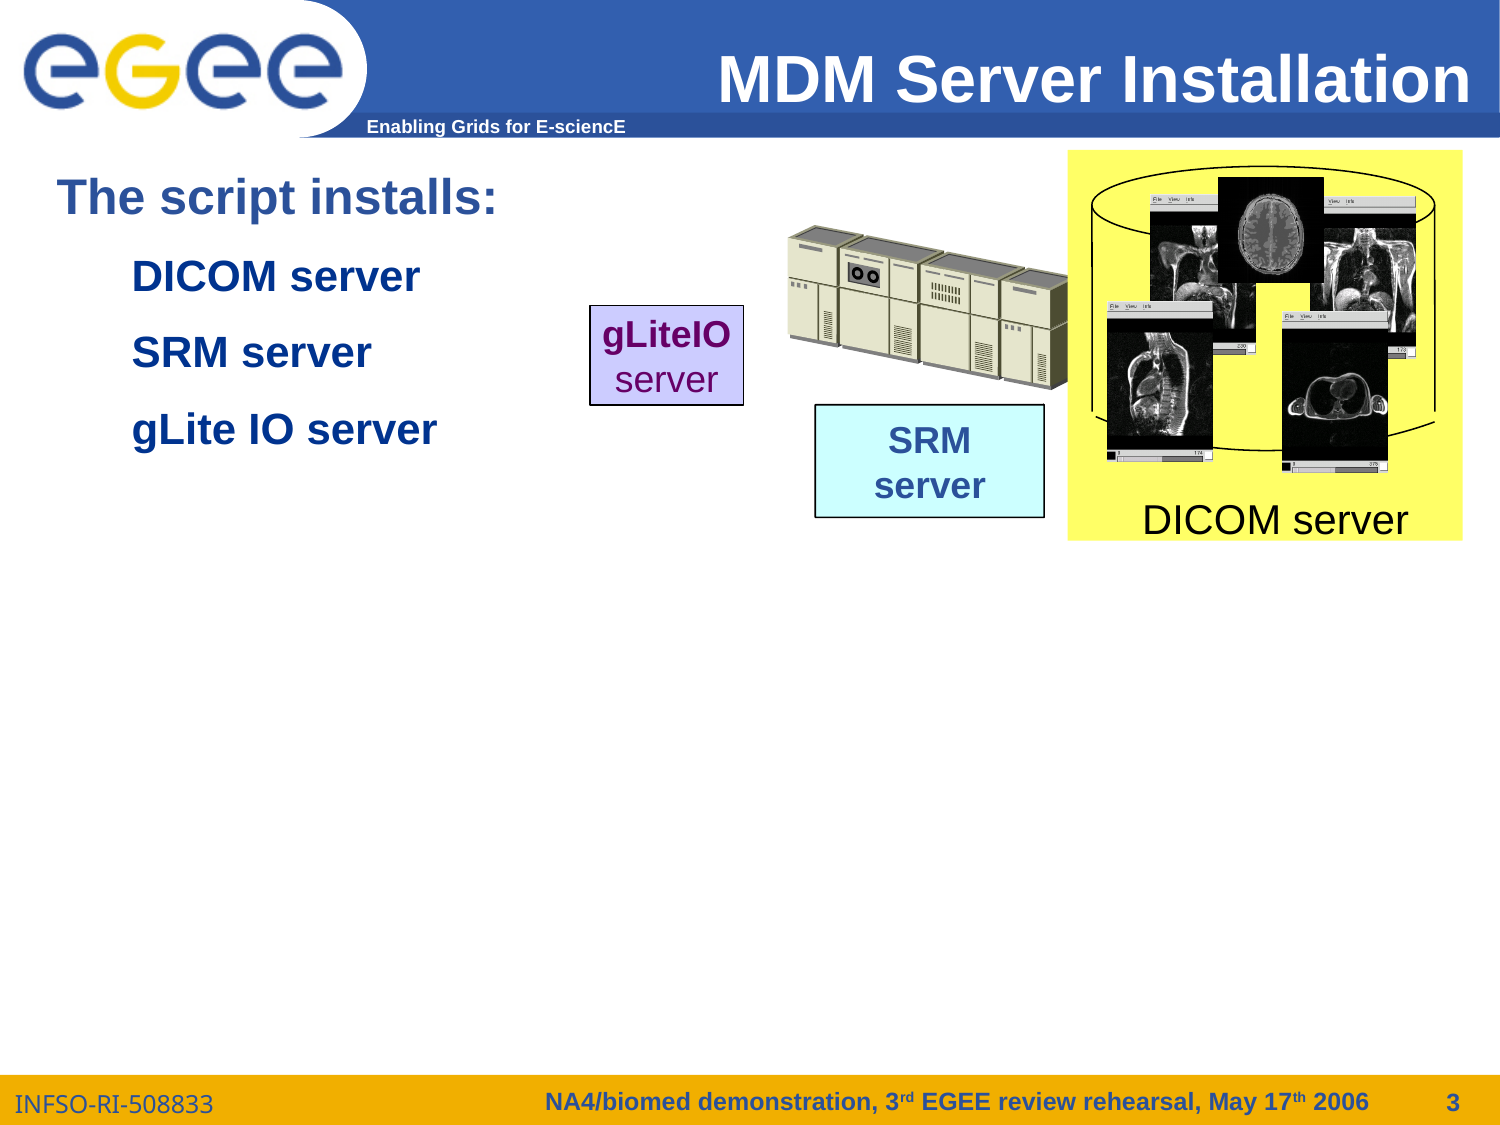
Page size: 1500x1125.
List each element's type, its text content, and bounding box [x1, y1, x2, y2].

picture [18, 30, 349, 112]
picture [787, 224, 1067, 391]
text_box DICOM server [1127, 485, 1425, 551]
title MDM Server Installation [369, 10, 1474, 124]
text_box gLiteIO server [590, 305, 744, 406]
picture [1107, 177, 1416, 473]
text_box [1067, 149, 1463, 541]
text_box SRM server [815, 404, 1045, 518]
list The script installs: DICOM server SRM server gLite IO server [56, 149, 1051, 751]
